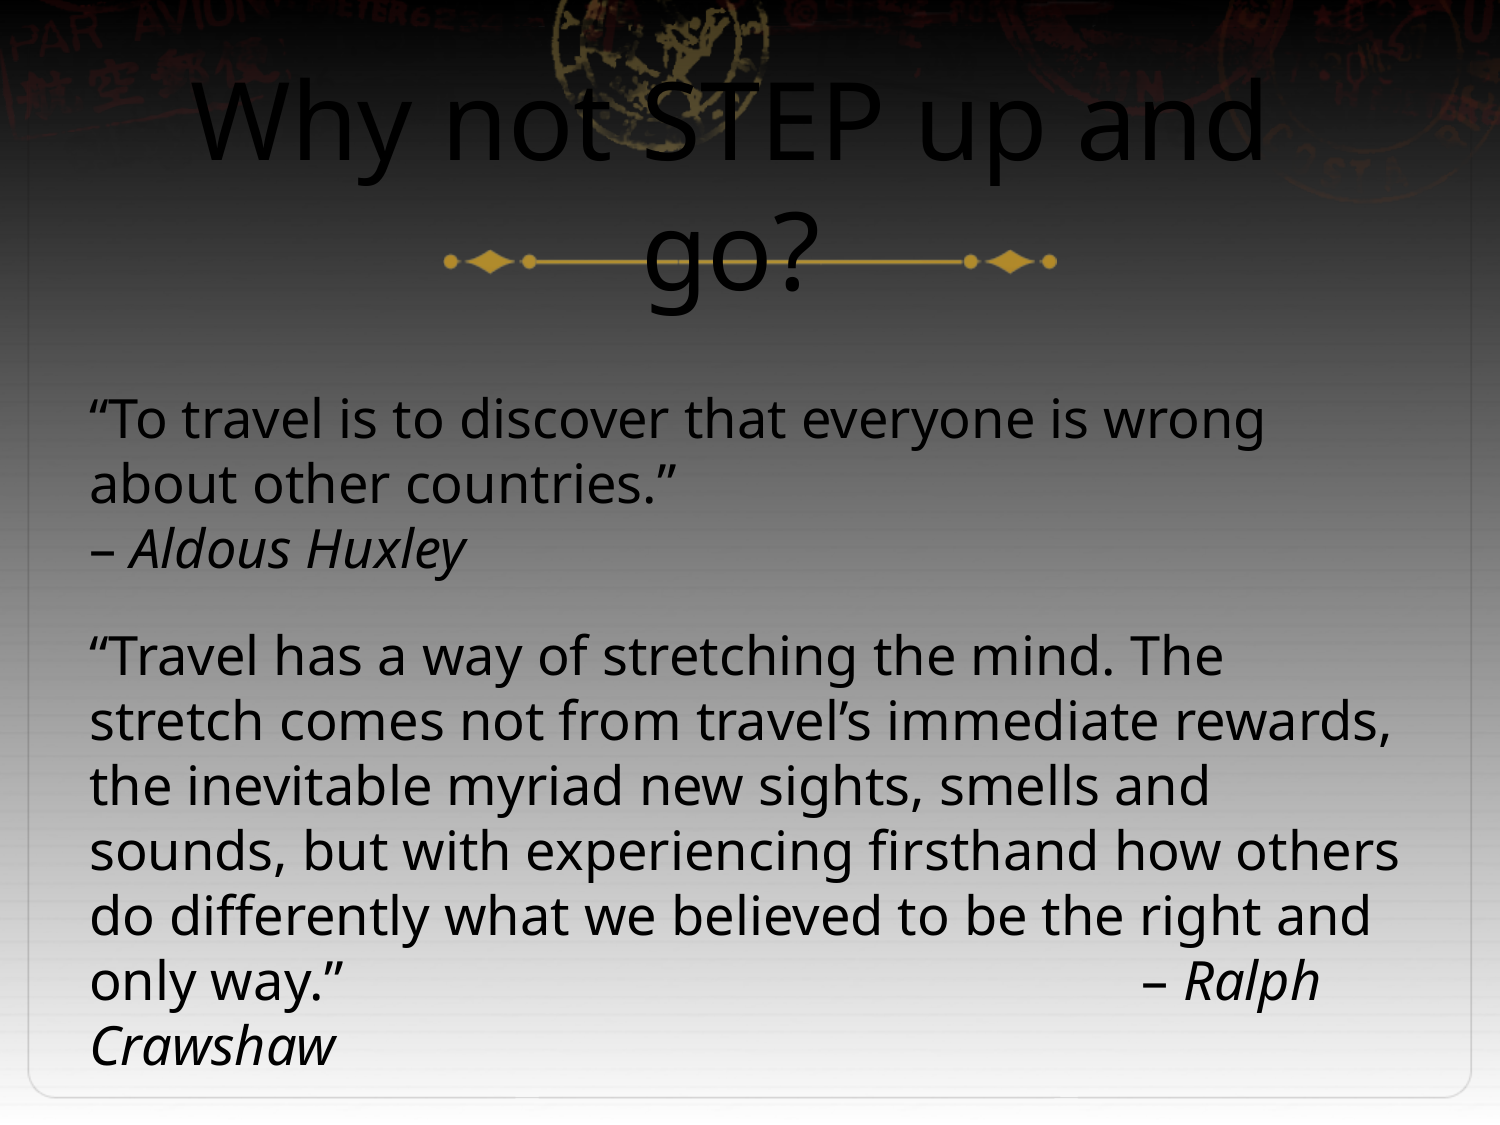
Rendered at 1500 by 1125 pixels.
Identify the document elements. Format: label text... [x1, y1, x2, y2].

picture [0, 0, 1500, 1125]
list “To travel is to discover that everyone is wrong about other countries.” – Aldous Huxley “Travel has a way of stretching the mind. The stretch comes not from travel’s immediate rewards, the inevitable myriad new sights, smells and sounds, but with experiencing firsthand how others do differently what we believed to be the right and only way.” – Ralph Crawshaw [74, 312, 1422, 1068]
title Why not STEP up and go? [74, 45, 1387, 233]
